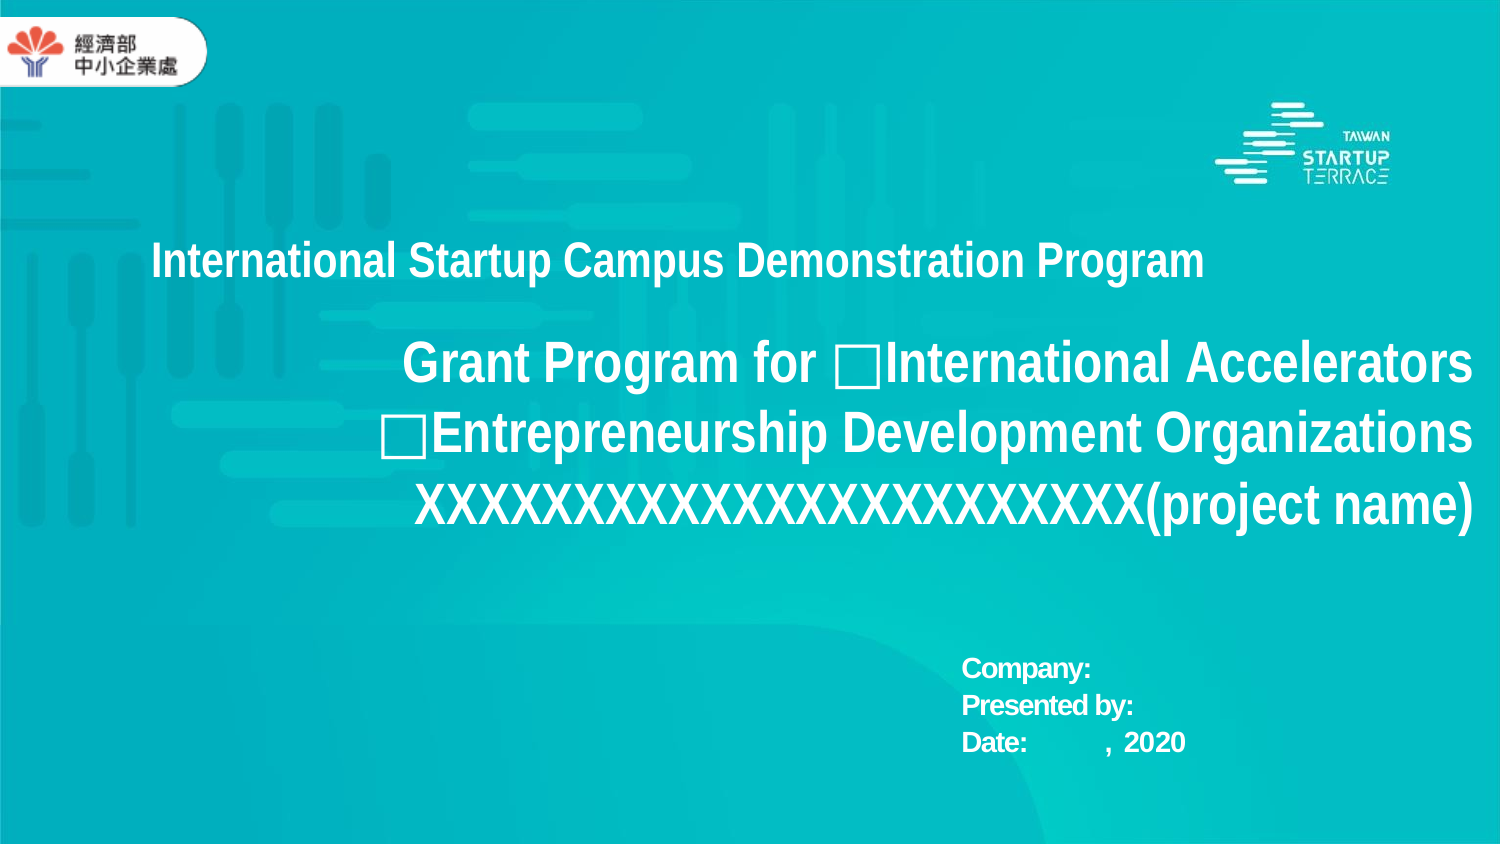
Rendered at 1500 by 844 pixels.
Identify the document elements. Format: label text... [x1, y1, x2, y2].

text_box Grant Program for □International Accelerators □Entrepreneurship Development Organizations XXXXXXXXXXXXXXXXXXXXXXX(project name) [12, 321, 1476, 539]
text_box Company: Presented by: Date: , 2020 [959, 646, 1451, 760]
title International Startup Campus Demonstration Program [148, 225, 1390, 290]
text_box [0, 0, 1500, 844]
